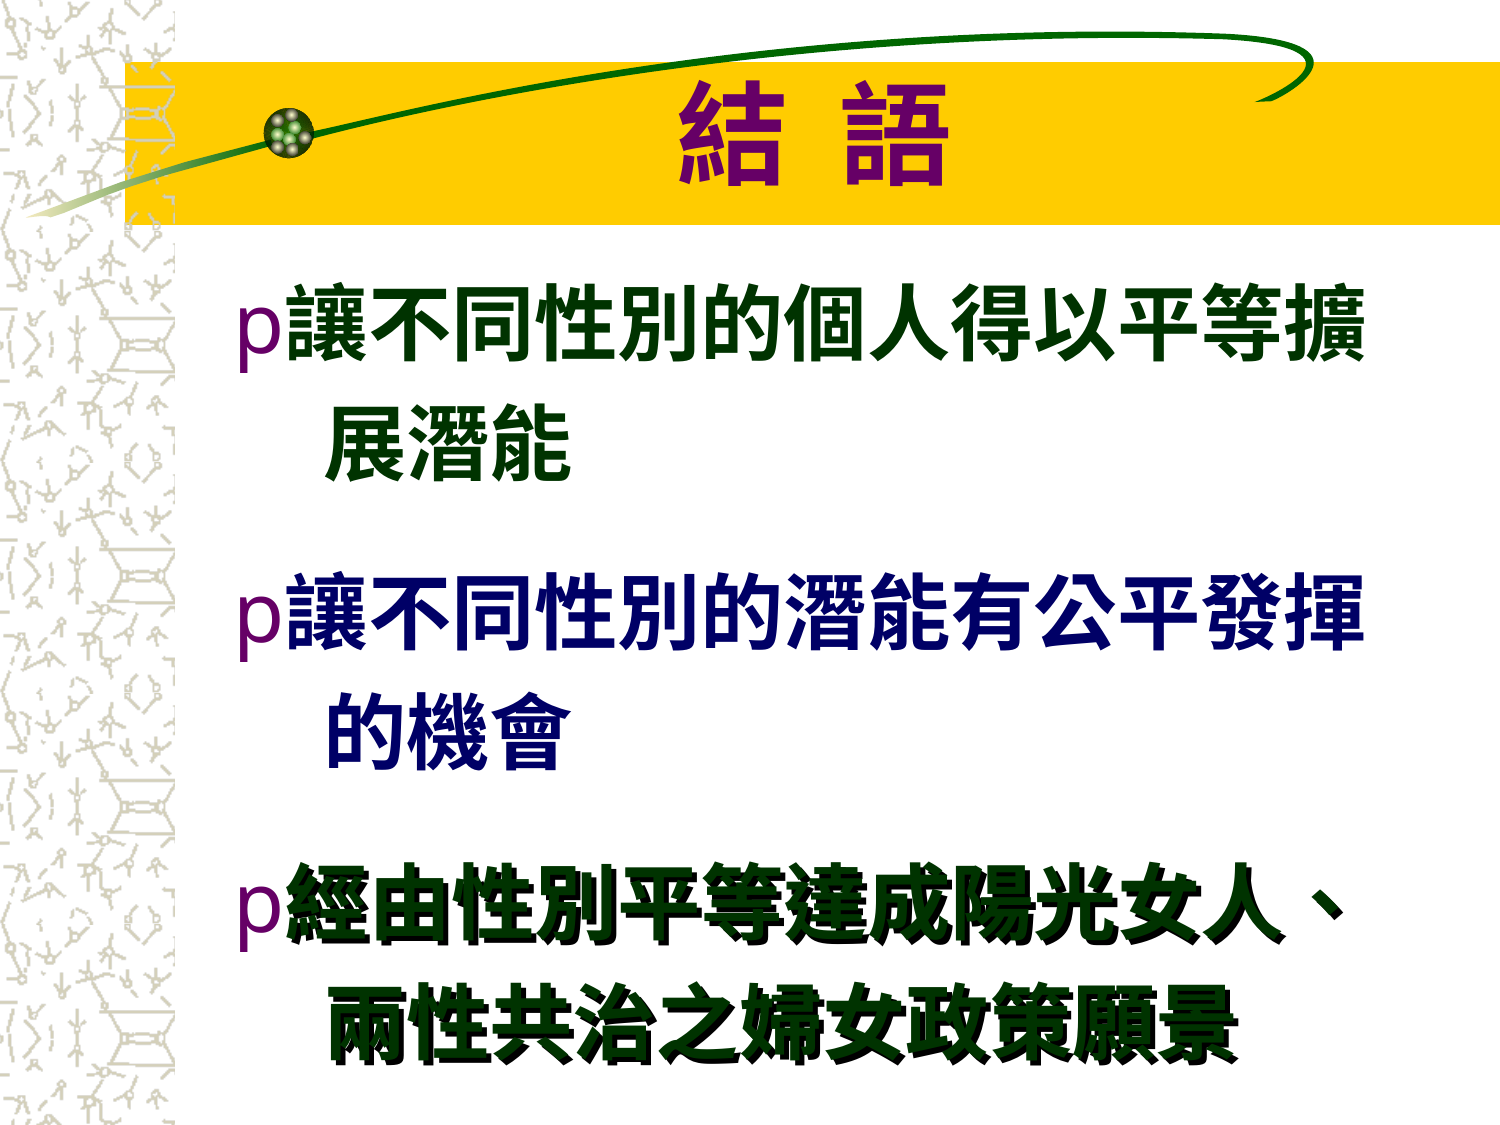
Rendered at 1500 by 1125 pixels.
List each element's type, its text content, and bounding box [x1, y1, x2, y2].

list 讓不同性別的個人得以平等擴展潛能 讓不同性別的潛能有公平發揮的機會 經由性別平等達成陽光女人、兩性共治之婦女政策願景 [218, 243, 1436, 1083]
title 結 語 [75, 45, 1426, 199]
